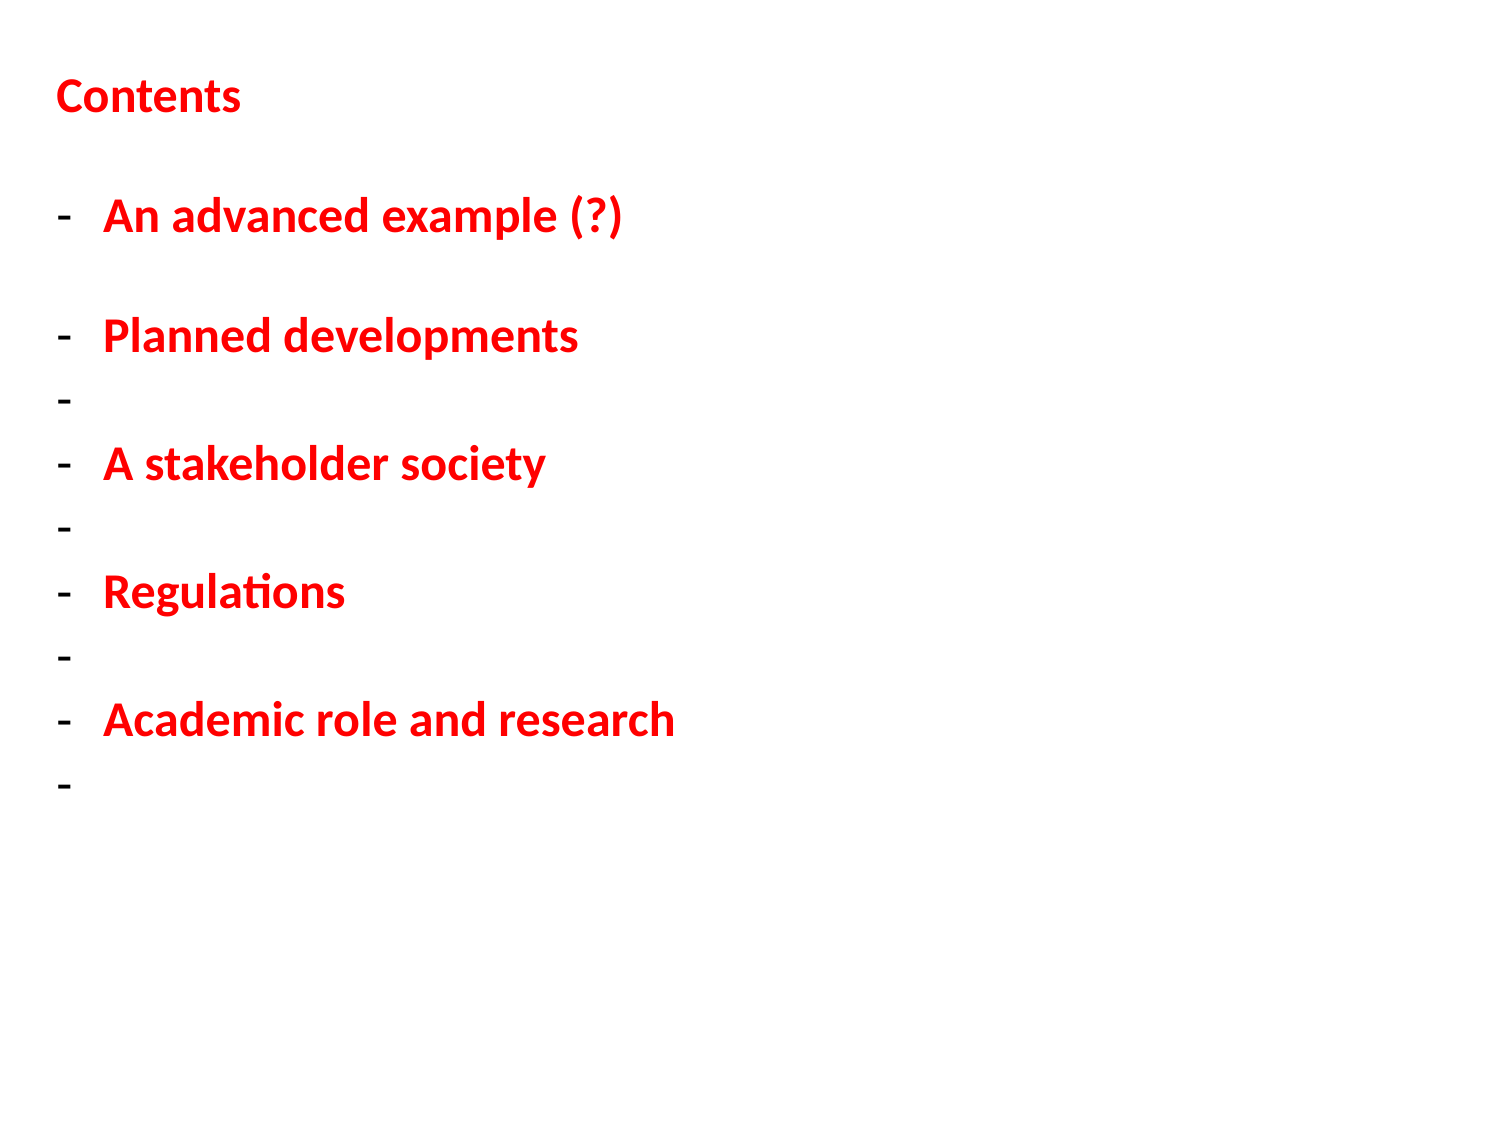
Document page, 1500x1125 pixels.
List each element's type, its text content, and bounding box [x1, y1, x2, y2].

text_box Contents An advanced example (?) Planned developments A stakeholder society Regulations Academic role and research [41, 54, 1500, 797]
